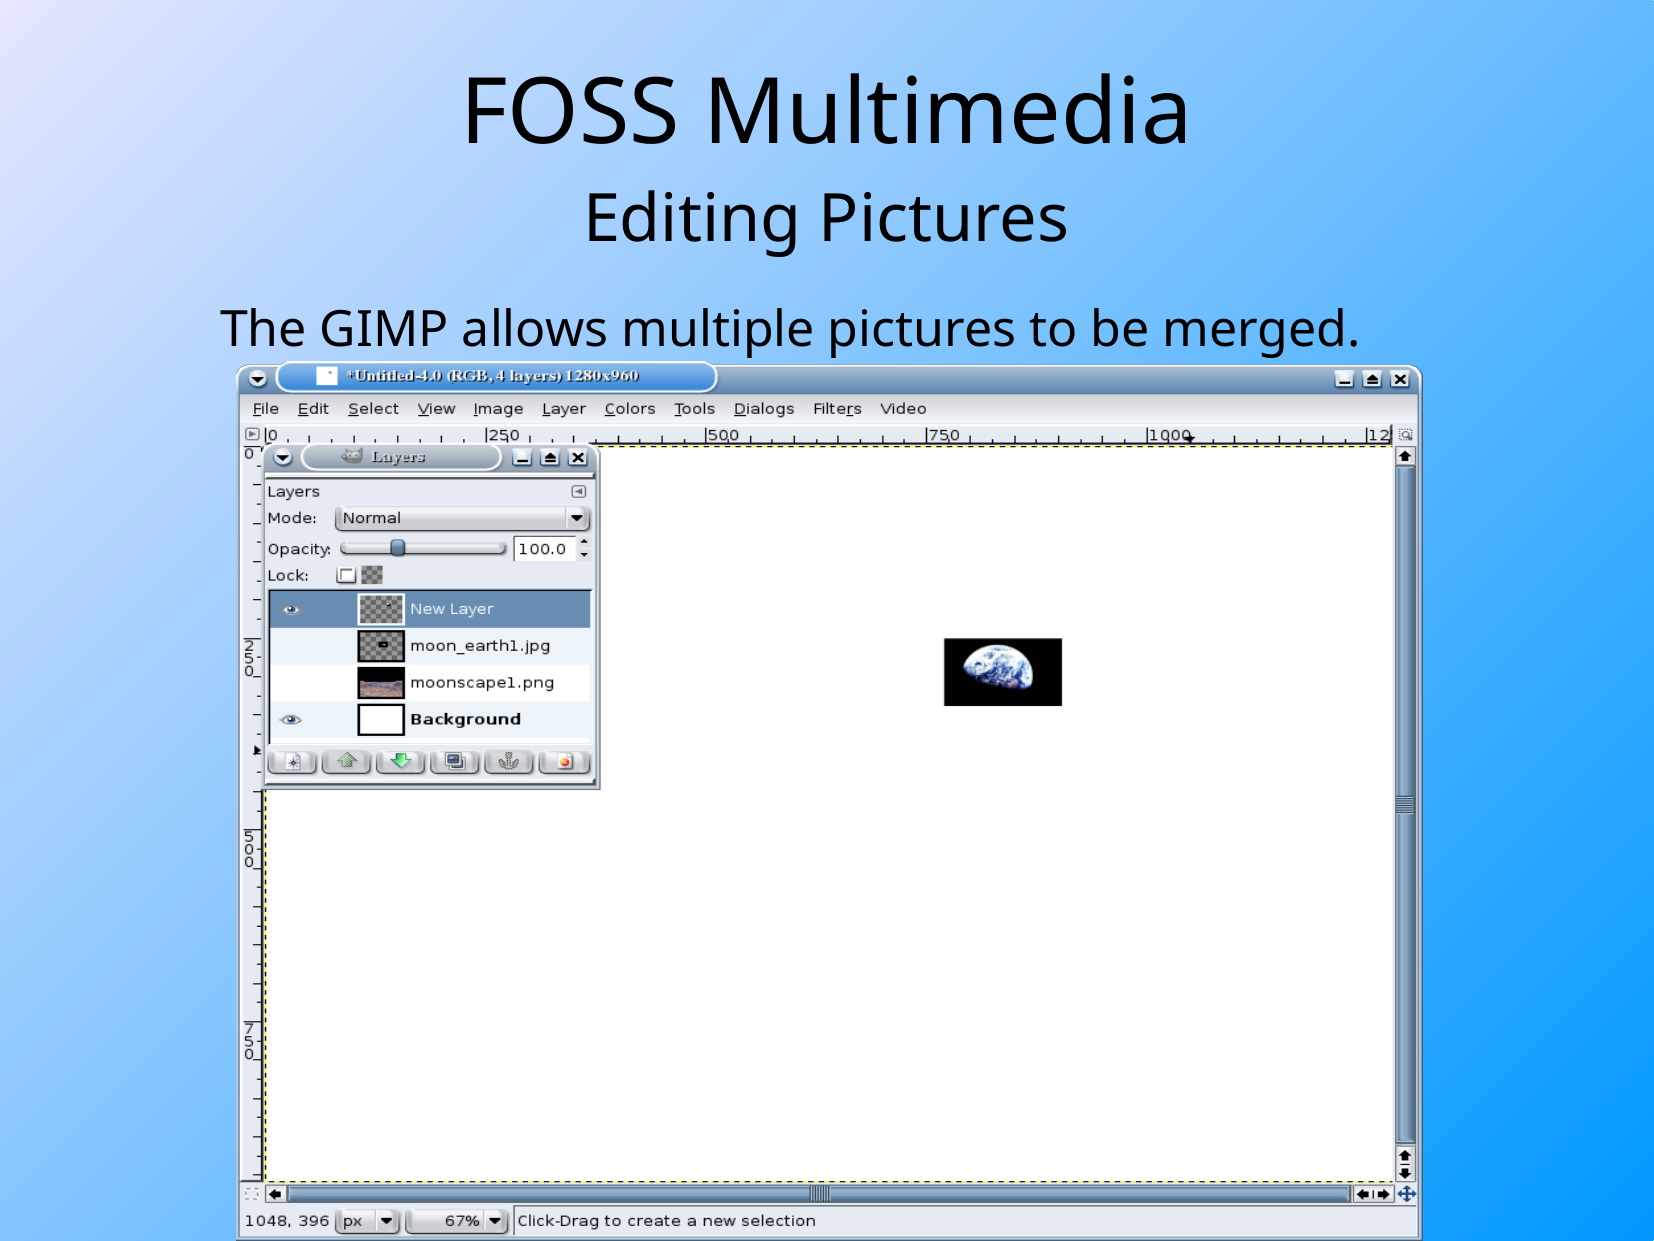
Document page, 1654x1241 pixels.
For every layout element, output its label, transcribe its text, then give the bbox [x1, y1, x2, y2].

text_box The GIMP allows multiple pictures to be merged. [205, 285, 1456, 366]
title FOSS Multimedia Editing Pictures [82, 50, 1571, 256]
picture [236, 366, 1423, 1241]
